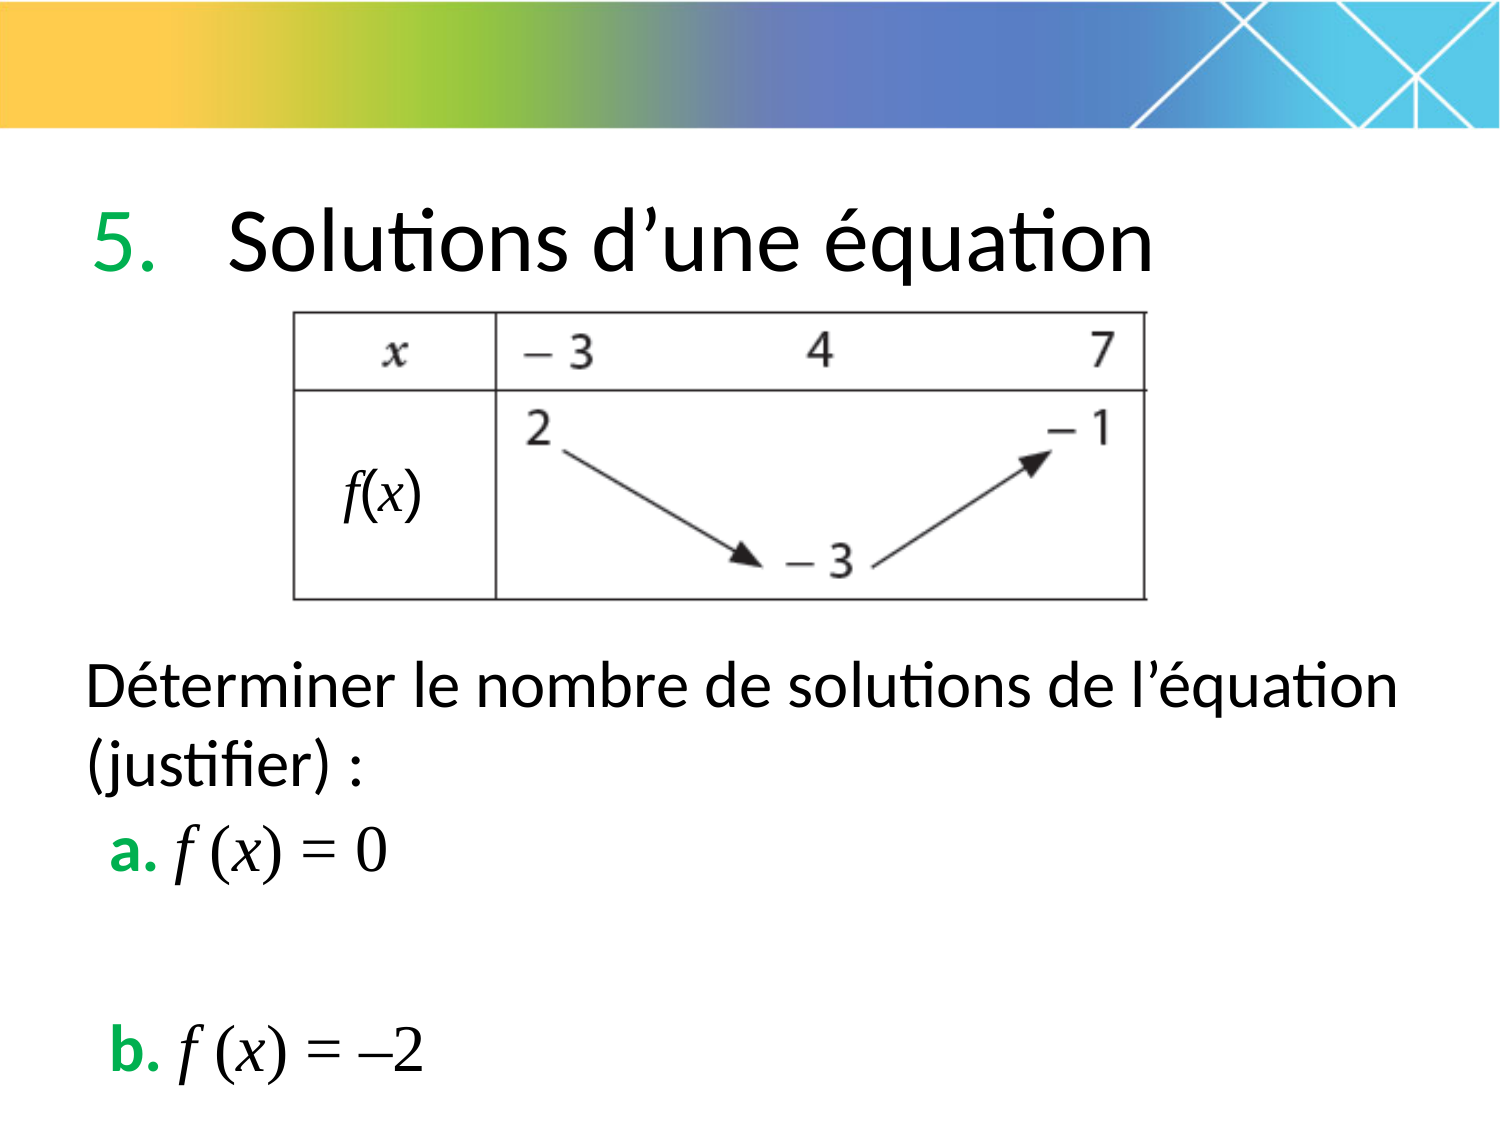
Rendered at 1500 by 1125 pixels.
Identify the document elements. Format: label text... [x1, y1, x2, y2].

picture [0, 0, 1500, 130]
picture [269, 292, 1177, 619]
text_box a. f (x) = 0 b. f (x) = –2 [93, 796, 755, 1092]
list Déterminer le nombre de solutions de l’équation (justifier) : [70, 632, 1421, 1032]
text_box f(x) [328, 445, 458, 531]
title Solutions d’une équation [75, 164, 1426, 305]
